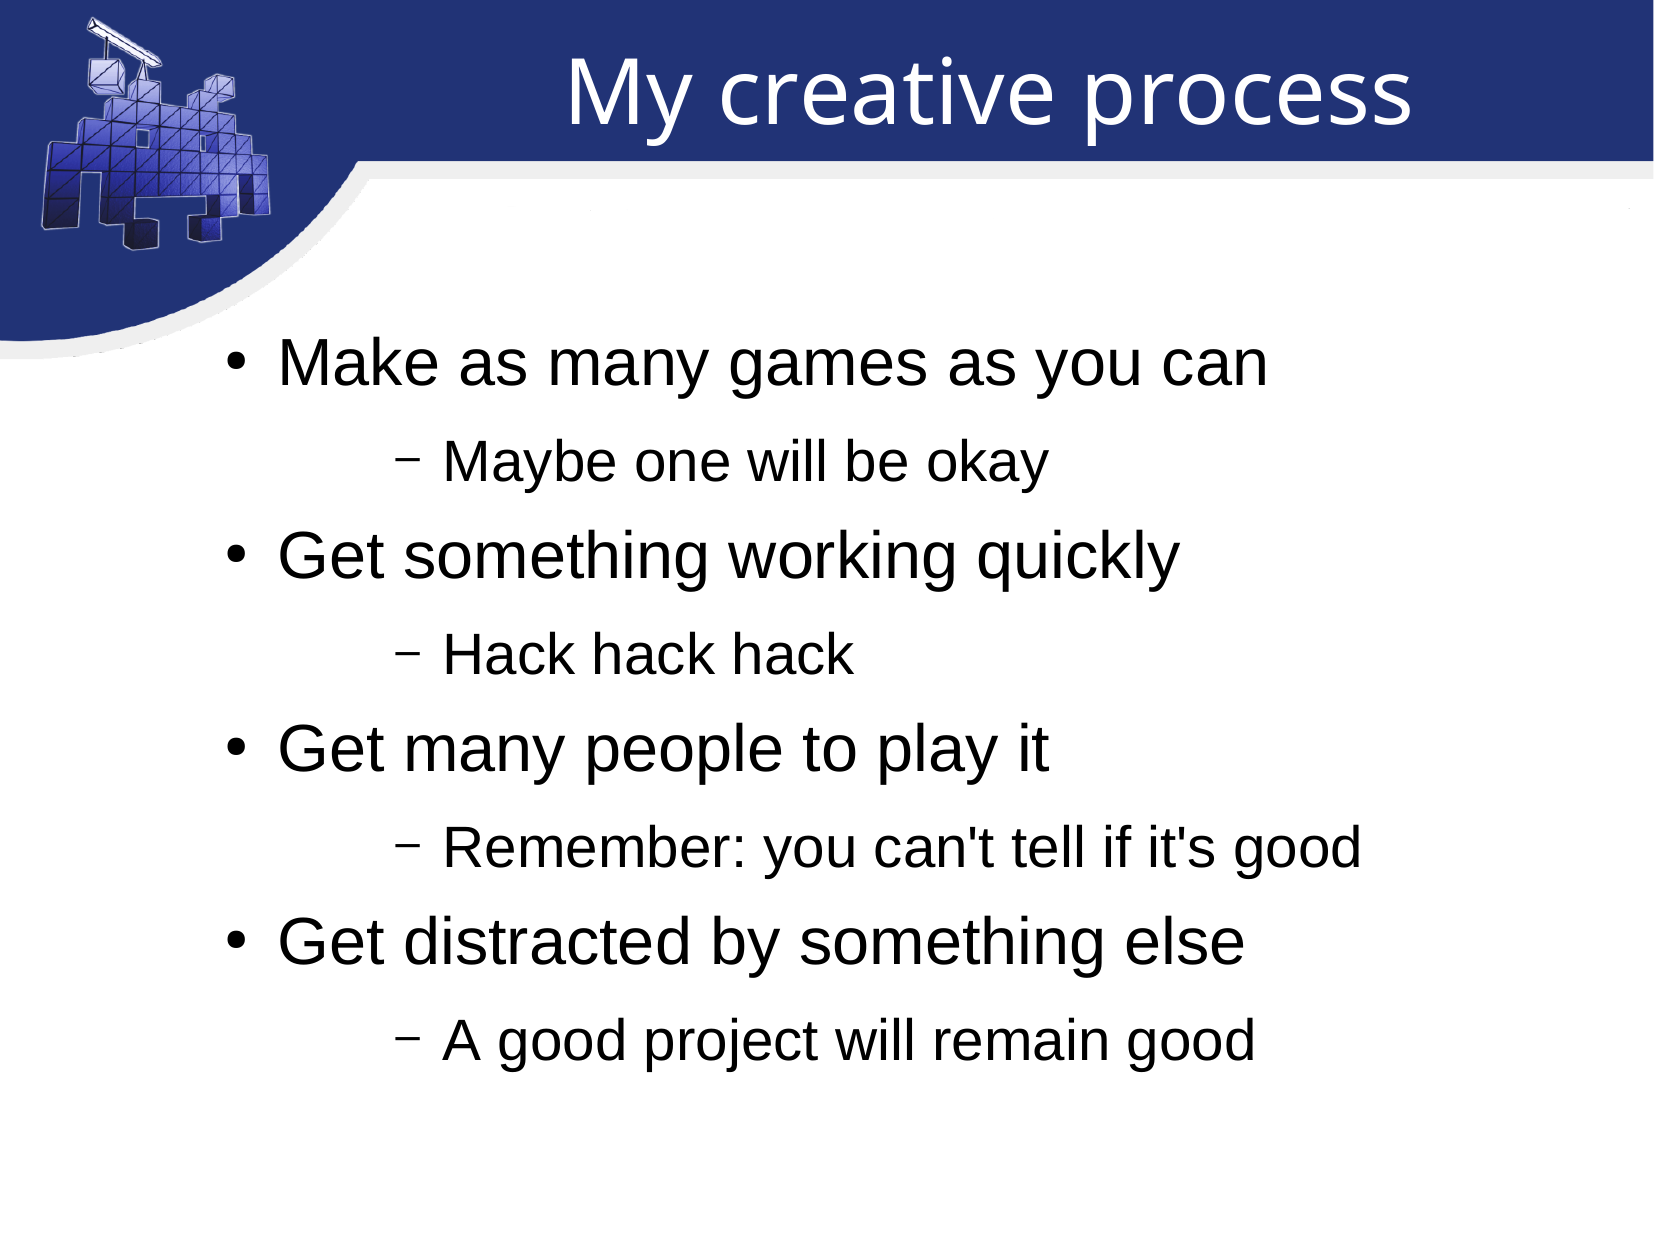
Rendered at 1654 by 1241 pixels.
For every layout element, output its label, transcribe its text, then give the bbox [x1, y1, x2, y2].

picture [0, 0, 1654, 443]
list Make as many games as you can Maybe one will be okay Get something working quickly Hack hack hack Get many people to play it Remember: you can't tell if it's good Get distracted by something else A good project will remain good [206, 324, 1595, 1078]
title My creative process [354, 35, 1625, 142]
